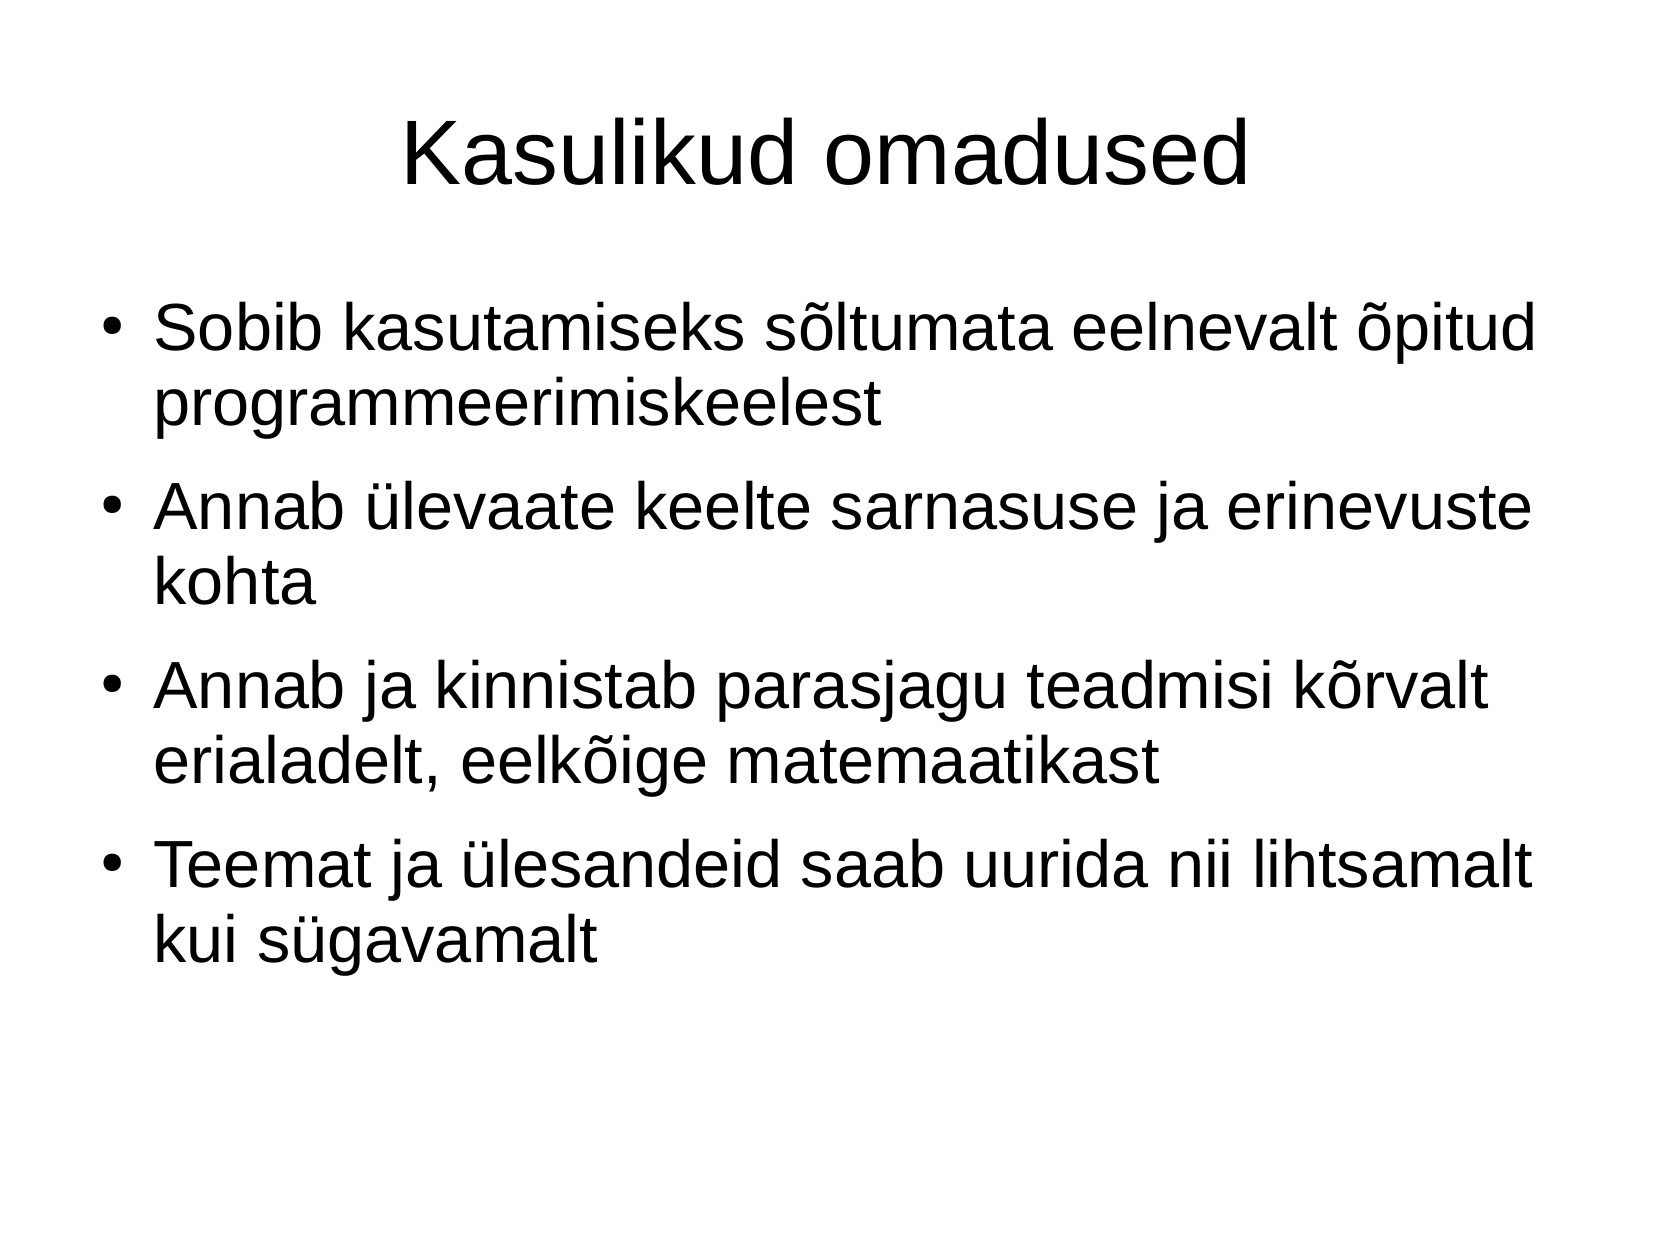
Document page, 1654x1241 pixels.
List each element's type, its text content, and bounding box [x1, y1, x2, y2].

title Kasulikud omadused [82, 49, 1571, 257]
list Sobib kasutamiseks sõltumata eelnevalt õpitud programmeerimiskeelest Annab ülevaate keelte sarnasuse ja erinevuste kohta Annab ja kinnistab parasjagu teadmisi kõrvalt erialadelt, eelkõige matemaatikast Teemat ja ülesandeid saab uurida nii lihtsamalt kui sügavamalt [82, 290, 1571, 1010]
